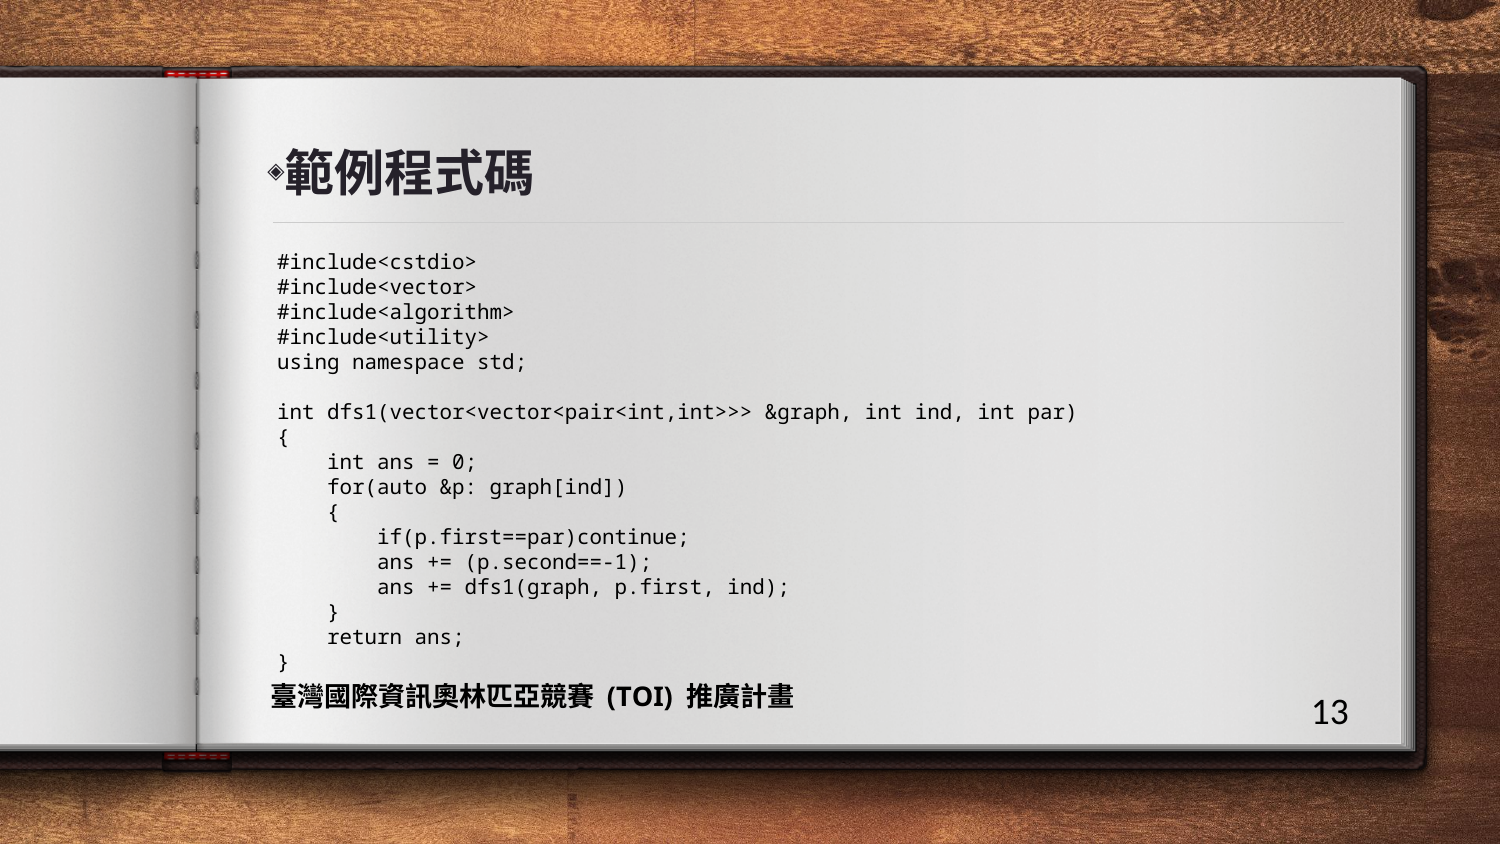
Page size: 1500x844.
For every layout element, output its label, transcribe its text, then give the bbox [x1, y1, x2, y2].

text_box [1295, 672, 1386, 737]
list 範例程式碼 [252, 126, 1194, 226]
text_box #include<cstdio> #include<vector> #include<algorithm> #include<utility> using namespace std; int dfs1(vector<vector<pair<int,int>>> &graph, int ind, int par) { int ans = 0; for(auto &p: graph[ind]) { if(p.first==par)continue; ans += (p.second==-1); ans += dfs1(graph, p.first, ind); } return ans; } [262, 241, 1360, 686]
